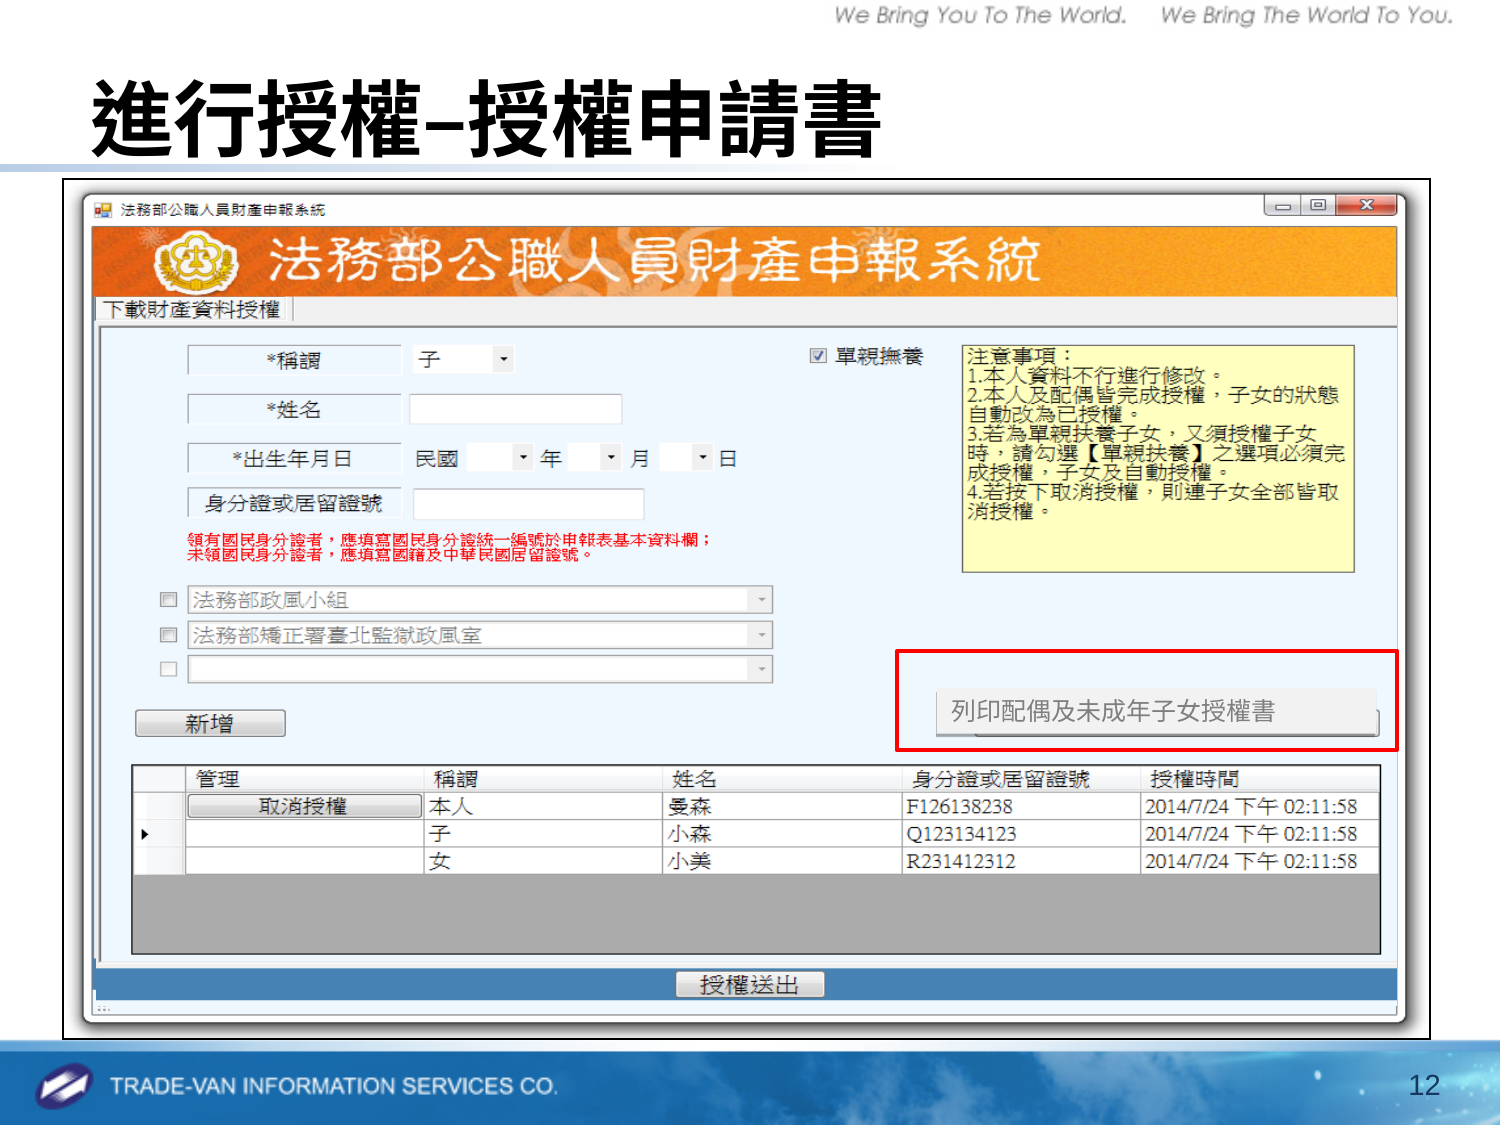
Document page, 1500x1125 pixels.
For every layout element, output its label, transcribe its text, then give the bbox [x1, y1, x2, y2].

picture [63, 179, 1430, 1038]
text_box [1349, 1053, 1500, 1114]
title 進行授權–授權申請書 [75, 58, 1426, 176]
text_box 列印配偶及未成年子女授權書 [936, 688, 1377, 734]
